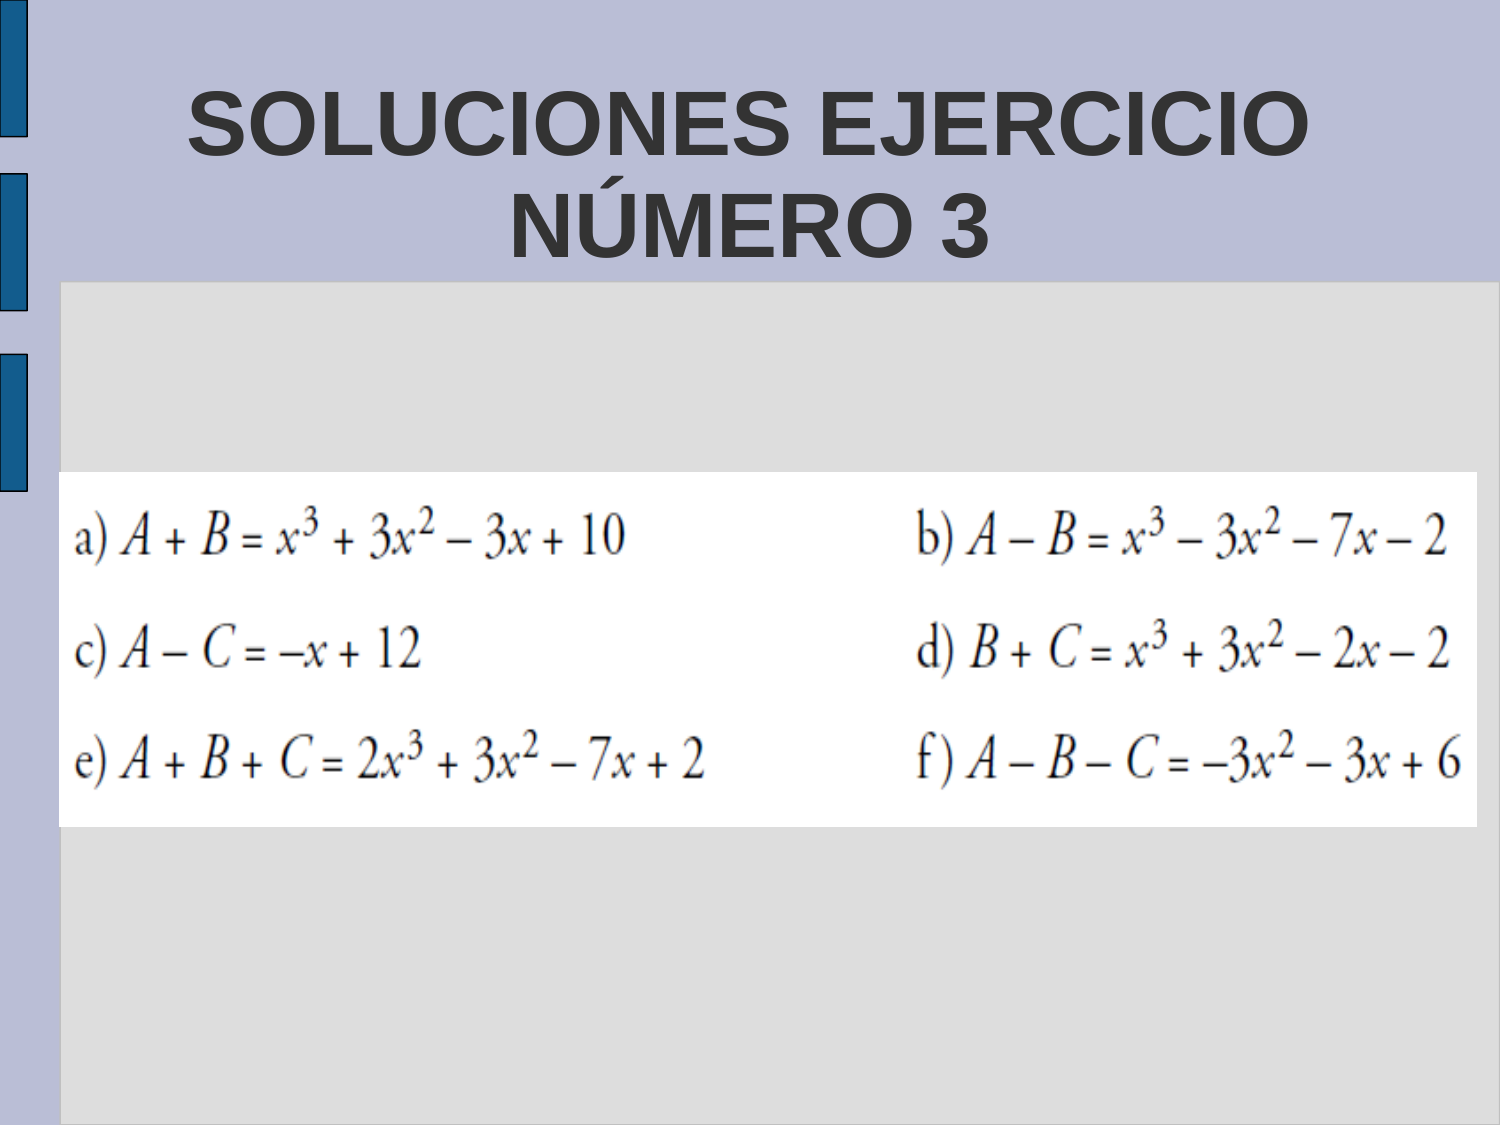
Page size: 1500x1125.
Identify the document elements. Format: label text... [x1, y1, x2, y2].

picture [59, 472, 1477, 827]
title SOLUCIONES EJERCICIO NÚMERO 3 [110, 73, 1391, 279]
